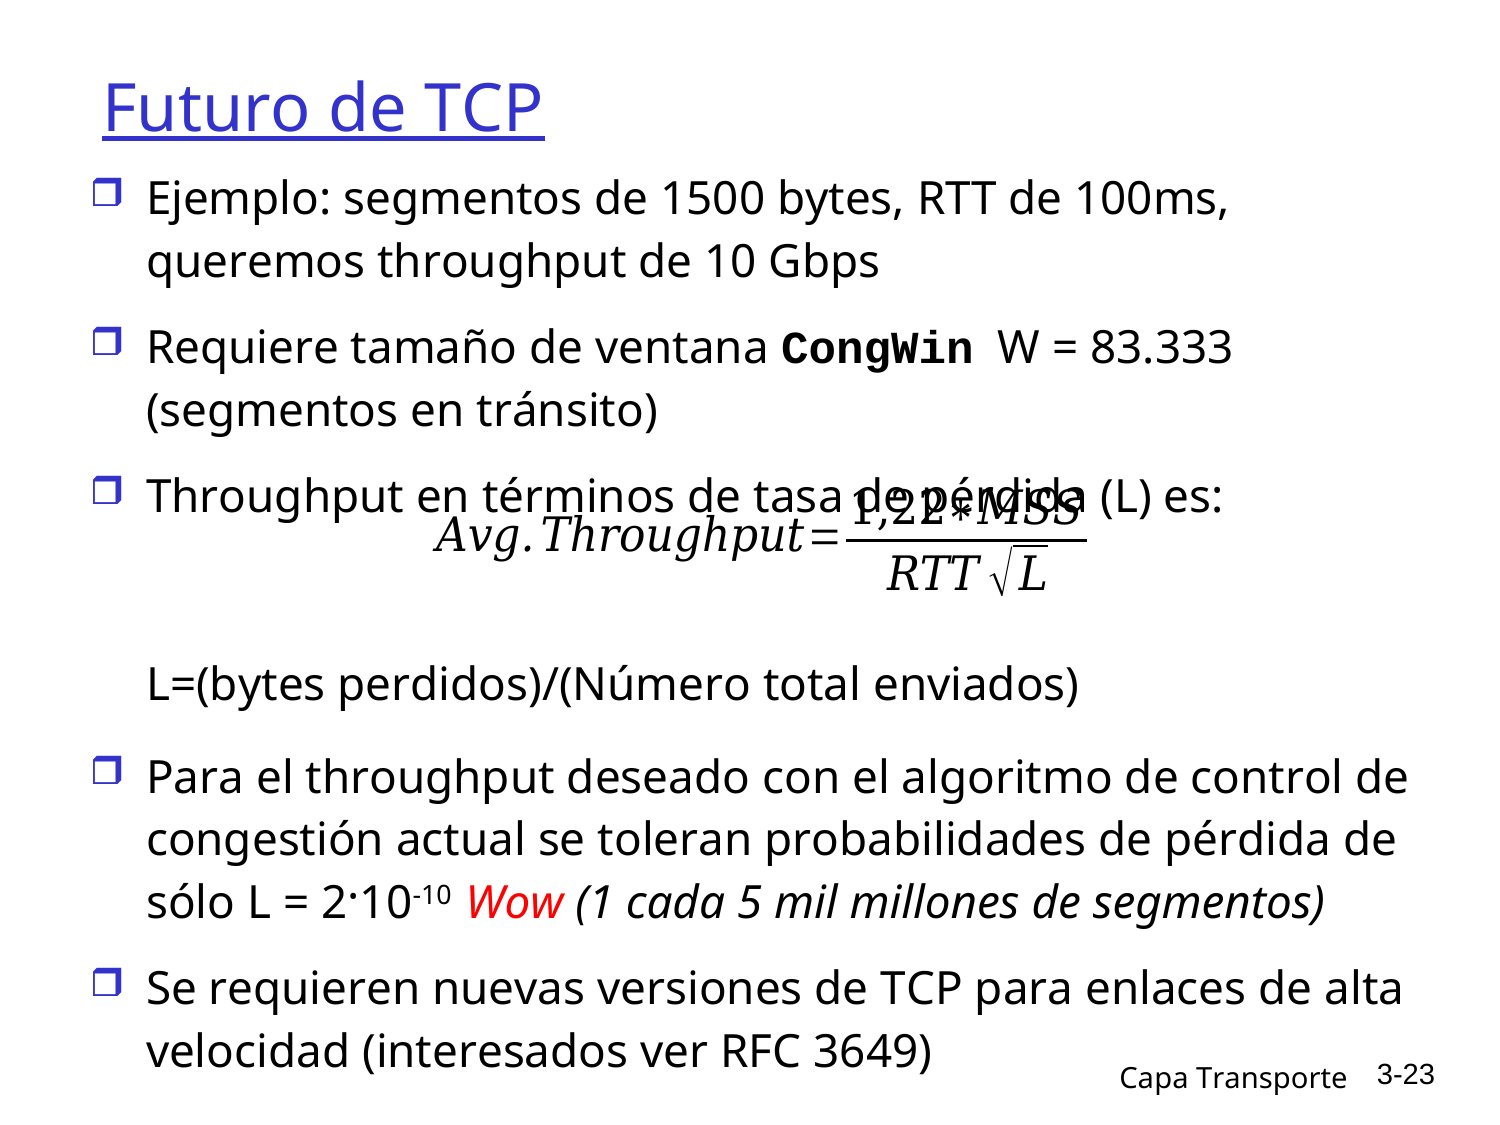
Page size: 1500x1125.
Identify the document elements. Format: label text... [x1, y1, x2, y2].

chart [419, 479, 1100, 603]
list Ejemplo: segmentos de 1500 bytes, RTT de 100ms, queremos throughput de 10 Gbps Requiere tamaño de ventana CongWin W = 83.333 (segmentos en tránsito) Throughput en términos de tasa de pérdida (L) es: L=(bytes perdidos)/(Número total enviados) Para el throughput deseado con el algoritmo de control de congestión actual se toleran probabilidades de pérdida de sólo L = 2·10-10 Wow (1 cada 5 mil millones de segmentos) Se requieren nuevas versiones de TCP para enlaces de alta velocidad (interesados ver RFC 3649) [75, 157, 1463, 1025]
title Futuro de TCP [87, 15, 1463, 157]
